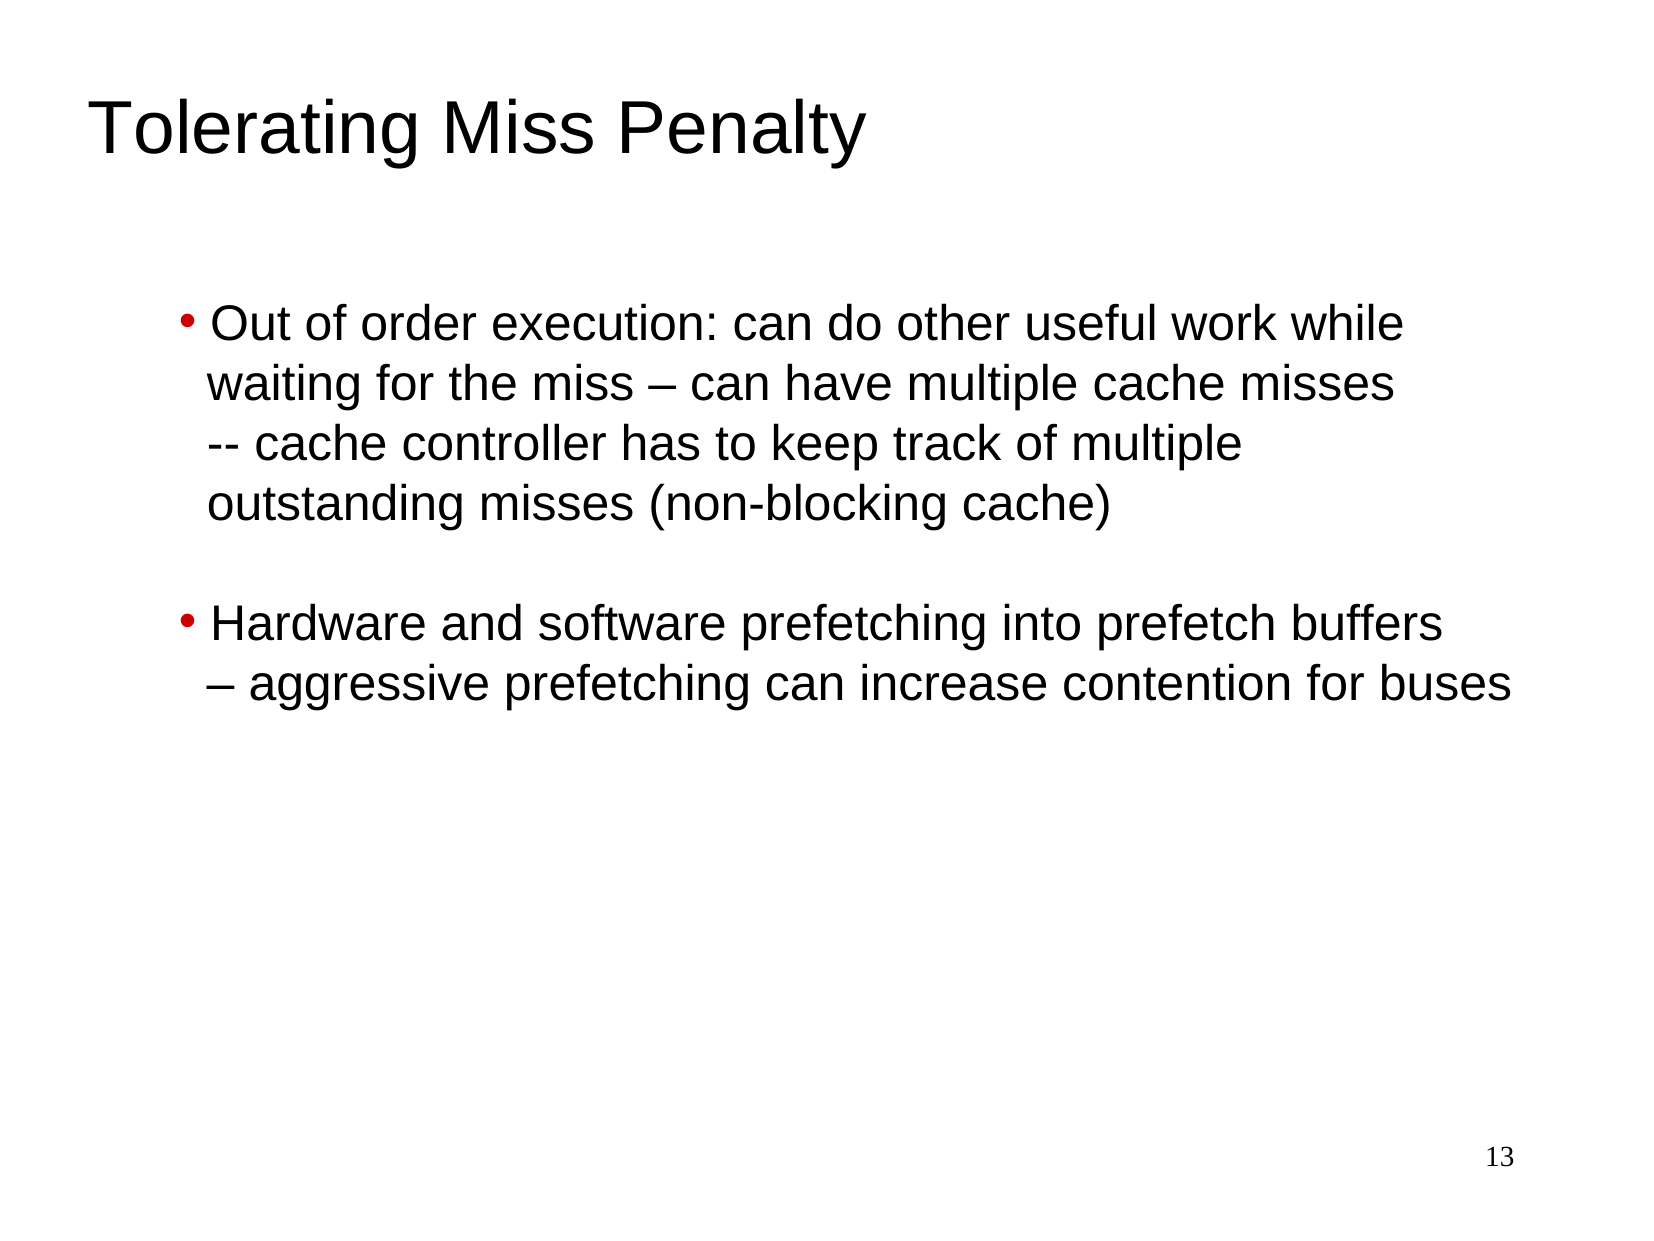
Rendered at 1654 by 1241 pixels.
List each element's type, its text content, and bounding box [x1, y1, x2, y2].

text_box Tolerating Miss Penalty [73, 71, 883, 177]
text_box <number> [1185, 1129, 1530, 1213]
text_box Out of order execution: can do other useful work while waiting for the miss – can have multiple cache misses -- cache controller has to keep track of multiple outstanding misses (non-blocking cache) Hardware and software prefetching into prefetch buffers – aggressive prefetching can increase contention for buses [164, 282, 1528, 719]
